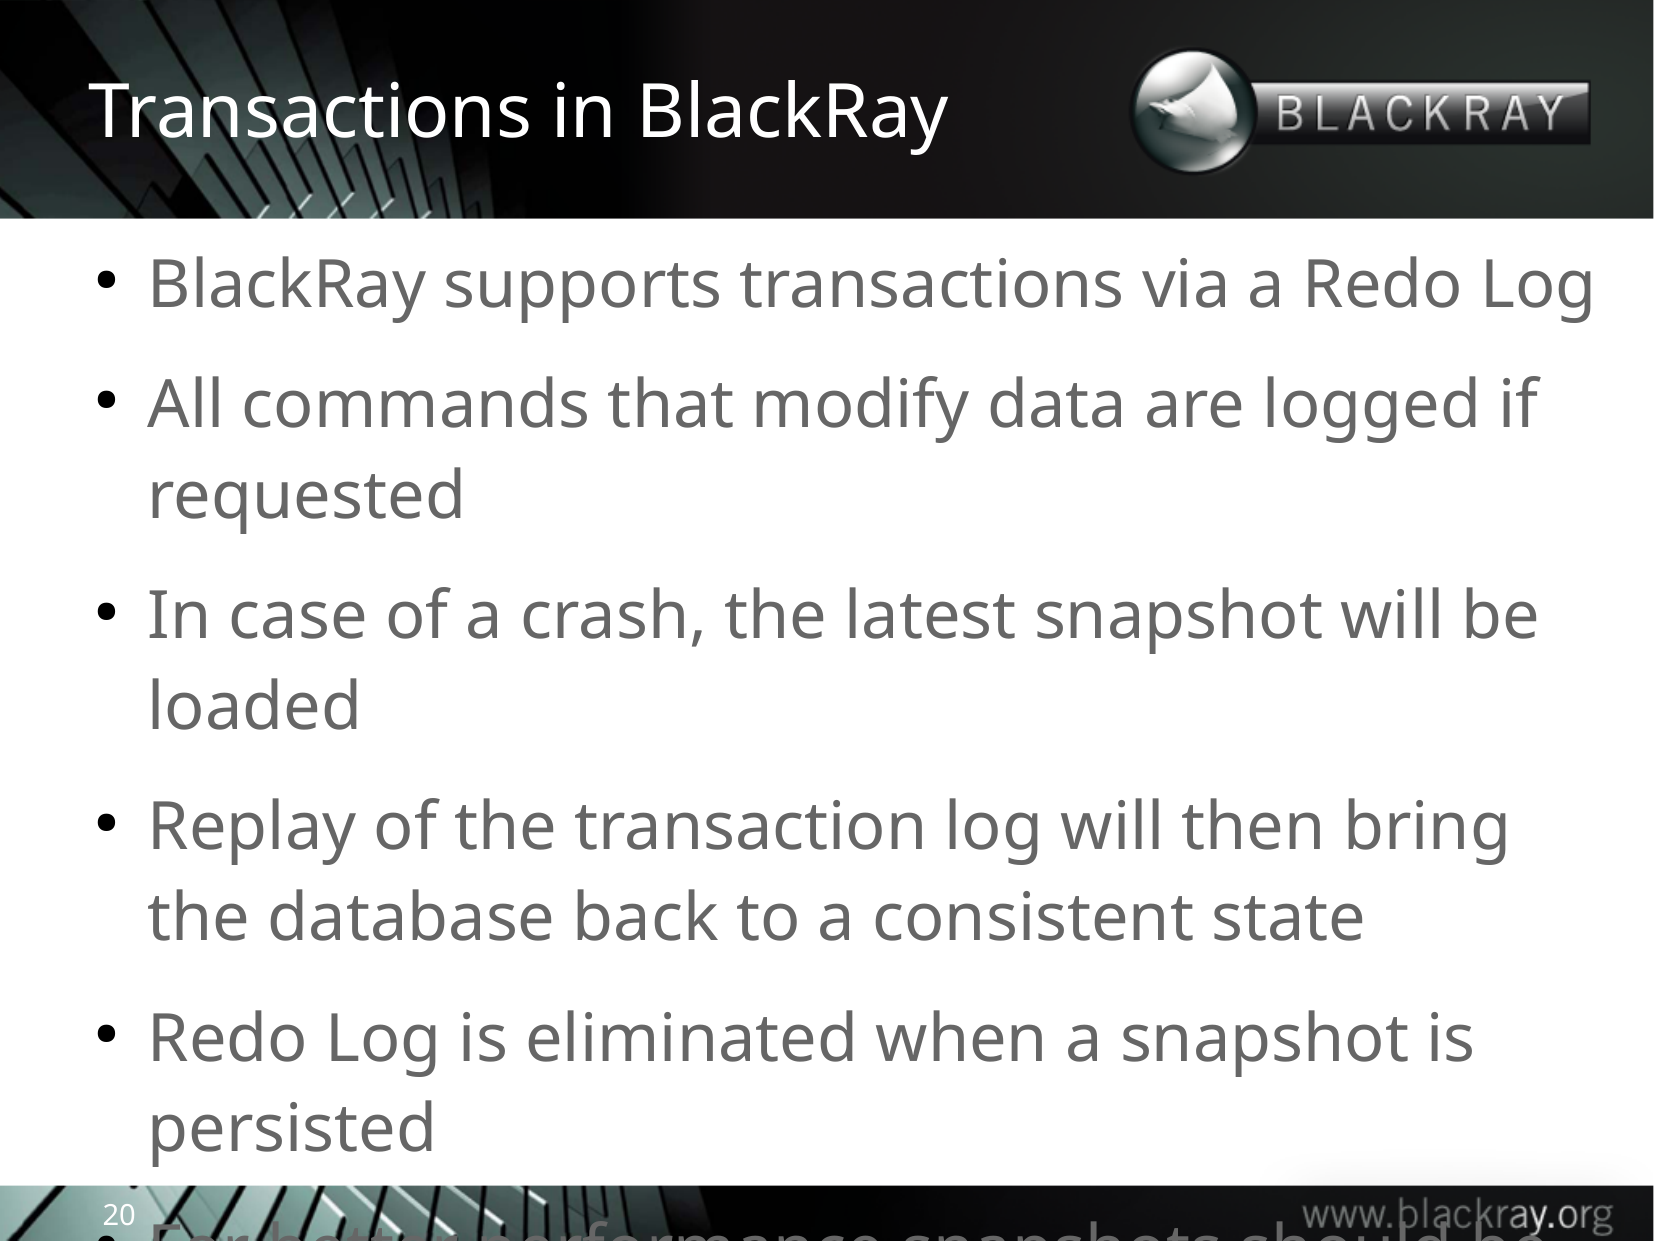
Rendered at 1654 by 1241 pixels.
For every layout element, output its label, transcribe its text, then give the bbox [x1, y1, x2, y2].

list BlackRay supports transactions via a Redo Log All commands that modify data are logged if requested In case of a crash, the latest snapshot will be loaded Replay of the transaction log will then bring the database back to a consistent state Redo Log is eliminated when a snapshot is persisted For better performance snapshots should be taken periodically, ideally after each bulk update [76, 236, 1625, 1137]
picture [0, 0, 1654, 1241]
title Transactions in BlackRay [88, 46, 1577, 170]
